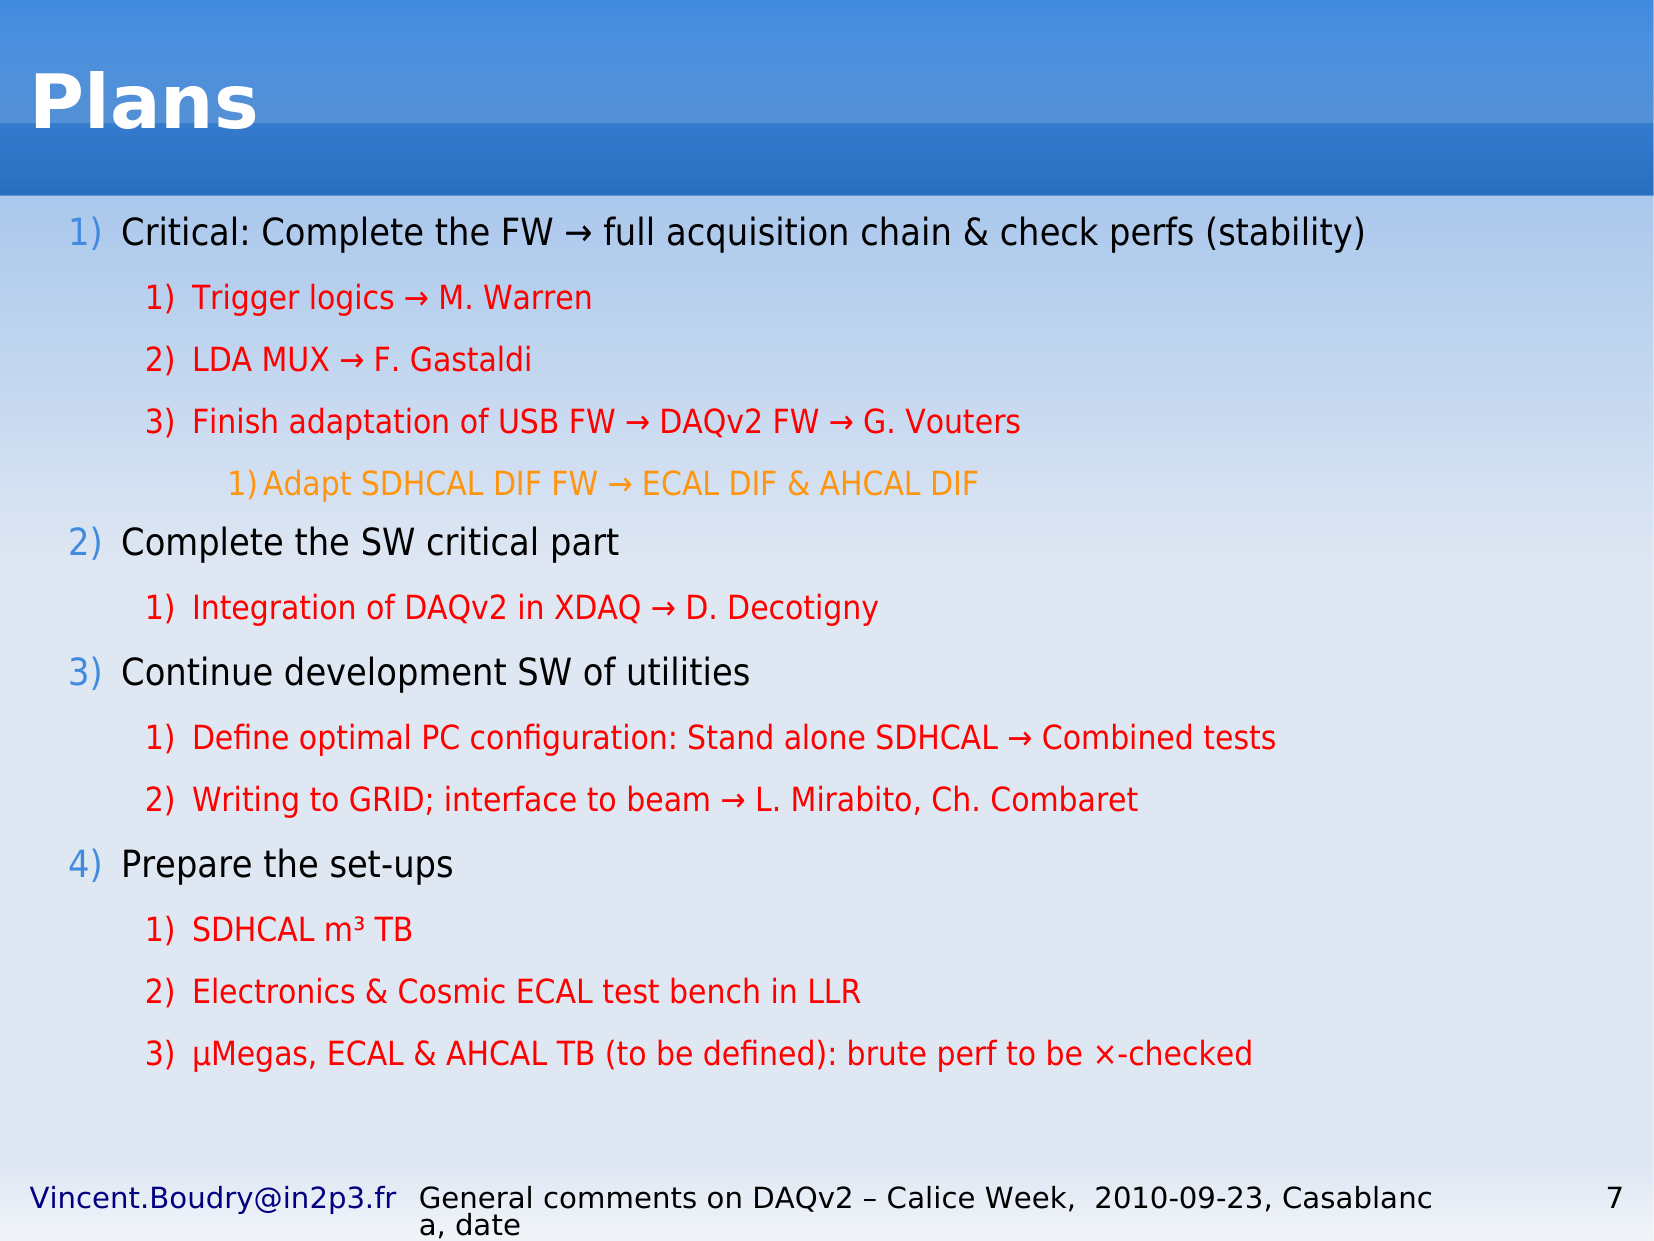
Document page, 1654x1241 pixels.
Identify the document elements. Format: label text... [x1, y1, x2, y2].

list Critical: Complete the FW → full acquisition chain & check perfs (stability) Trigger logics → M. Warren LDA MUX → F. Gastaldi Finish adaptation of USB FW → DAQv2 FW → G. Vouters Adapt SDHCAL DIF FW → ECAL DIF & AHCAL DIF Complete the SW critical part Integration of DAQv2 in XDAQ → D. Decotigny Continue development SW of utilities Define optimal PC configuration: Stand alone SDHCAL → Combined tests Writing to GRID; interface to beam → L. Mirabito, Ch. Combaret Prepare the set-ups SDHCAL m³ TB Electronics & Cosmic ECAL test bench in LLR μMegas, ECAL & AHCAL TB (to be defined): brute perf to be ×-checked [50, 210, 1586, 1112]
title Plans [29, 7, 1654, 200]
picture [0, 0, 1654, 1241]
